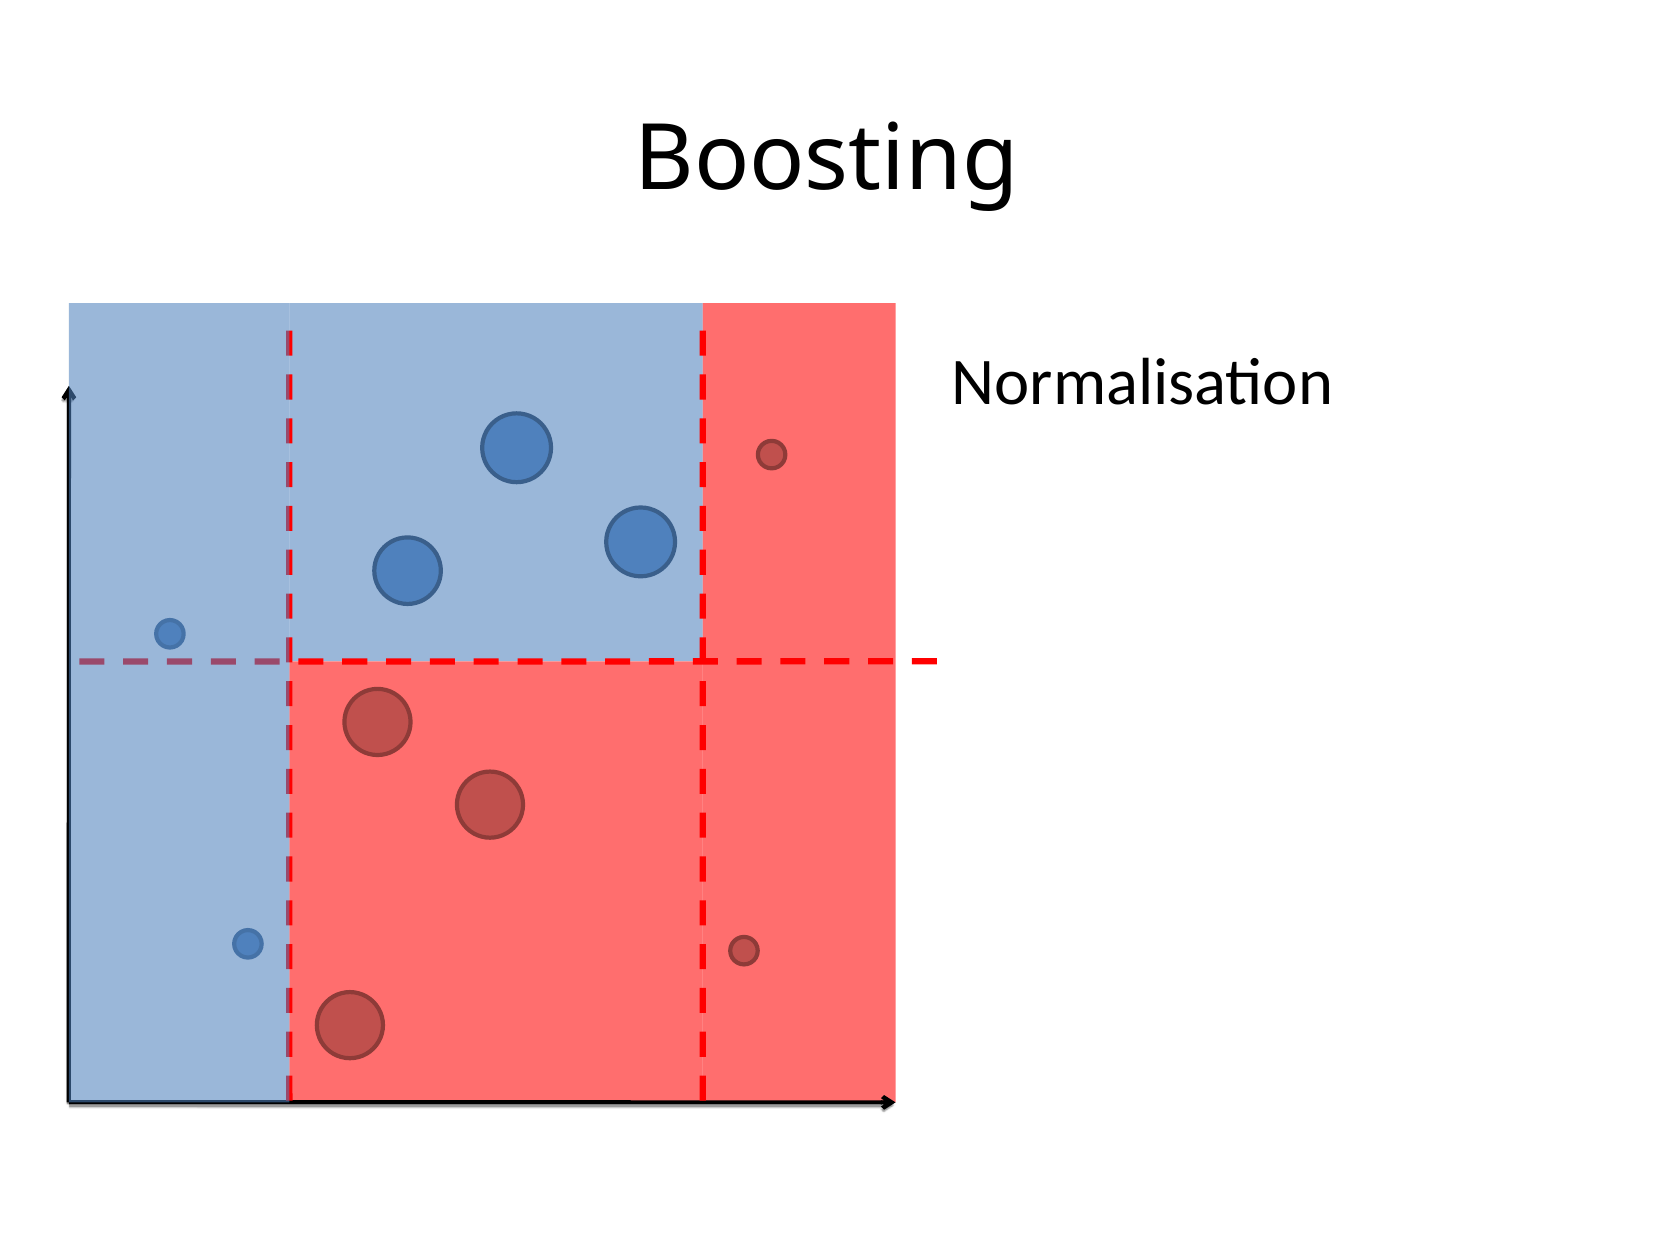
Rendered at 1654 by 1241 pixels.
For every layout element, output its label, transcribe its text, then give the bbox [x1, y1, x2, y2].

title Boosting [82, 49, 1571, 257]
text_box [68, 303, 896, 1103]
text_box Normalisation [936, 330, 1475, 426]
